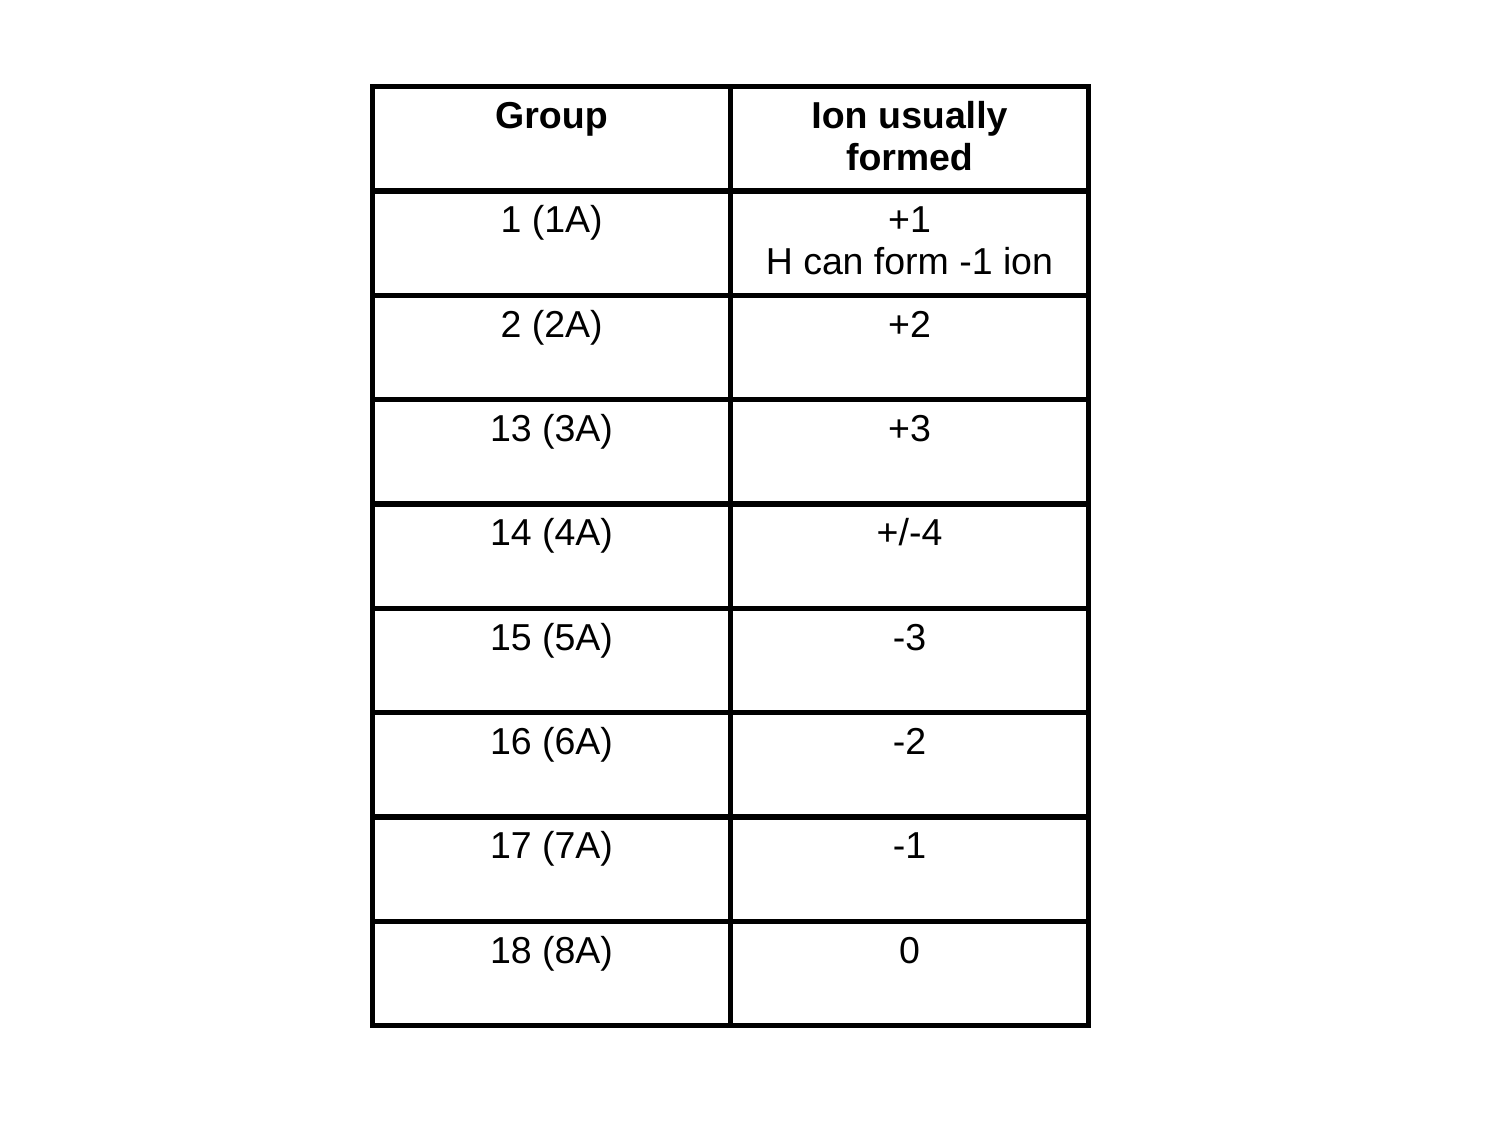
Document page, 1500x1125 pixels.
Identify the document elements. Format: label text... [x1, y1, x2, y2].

table_cell +1 H can form -1 ion [733, 194, 1086, 293]
table_cell -1 [733, 820, 1086, 919]
table_cell -2 [733, 715, 1086, 814]
table_cell 1 (1A) [375, 194, 728, 293]
table_cell -3 [733, 611, 1086, 710]
table_header Group [375, 89, 728, 188]
table_cell 16 (6A) [375, 715, 728, 814]
table_cell 2 (2A) [375, 298, 728, 397]
table_cell 13 (3A) [375, 402, 728, 501]
table_cell +/-4 [733, 507, 1086, 606]
table_cell 18 (8A) [375, 924, 728, 1023]
table_cell 14 (4A) [375, 507, 728, 606]
table_cell +3 [733, 402, 1086, 501]
table_cell 15 (5A) [375, 611, 728, 710]
table_cell 17 (7A) [375, 820, 728, 919]
table_header Ion usually formed [733, 89, 1086, 188]
table_cell +2 [733, 298, 1086, 397]
table_cell 0 [733, 924, 1086, 1023]
